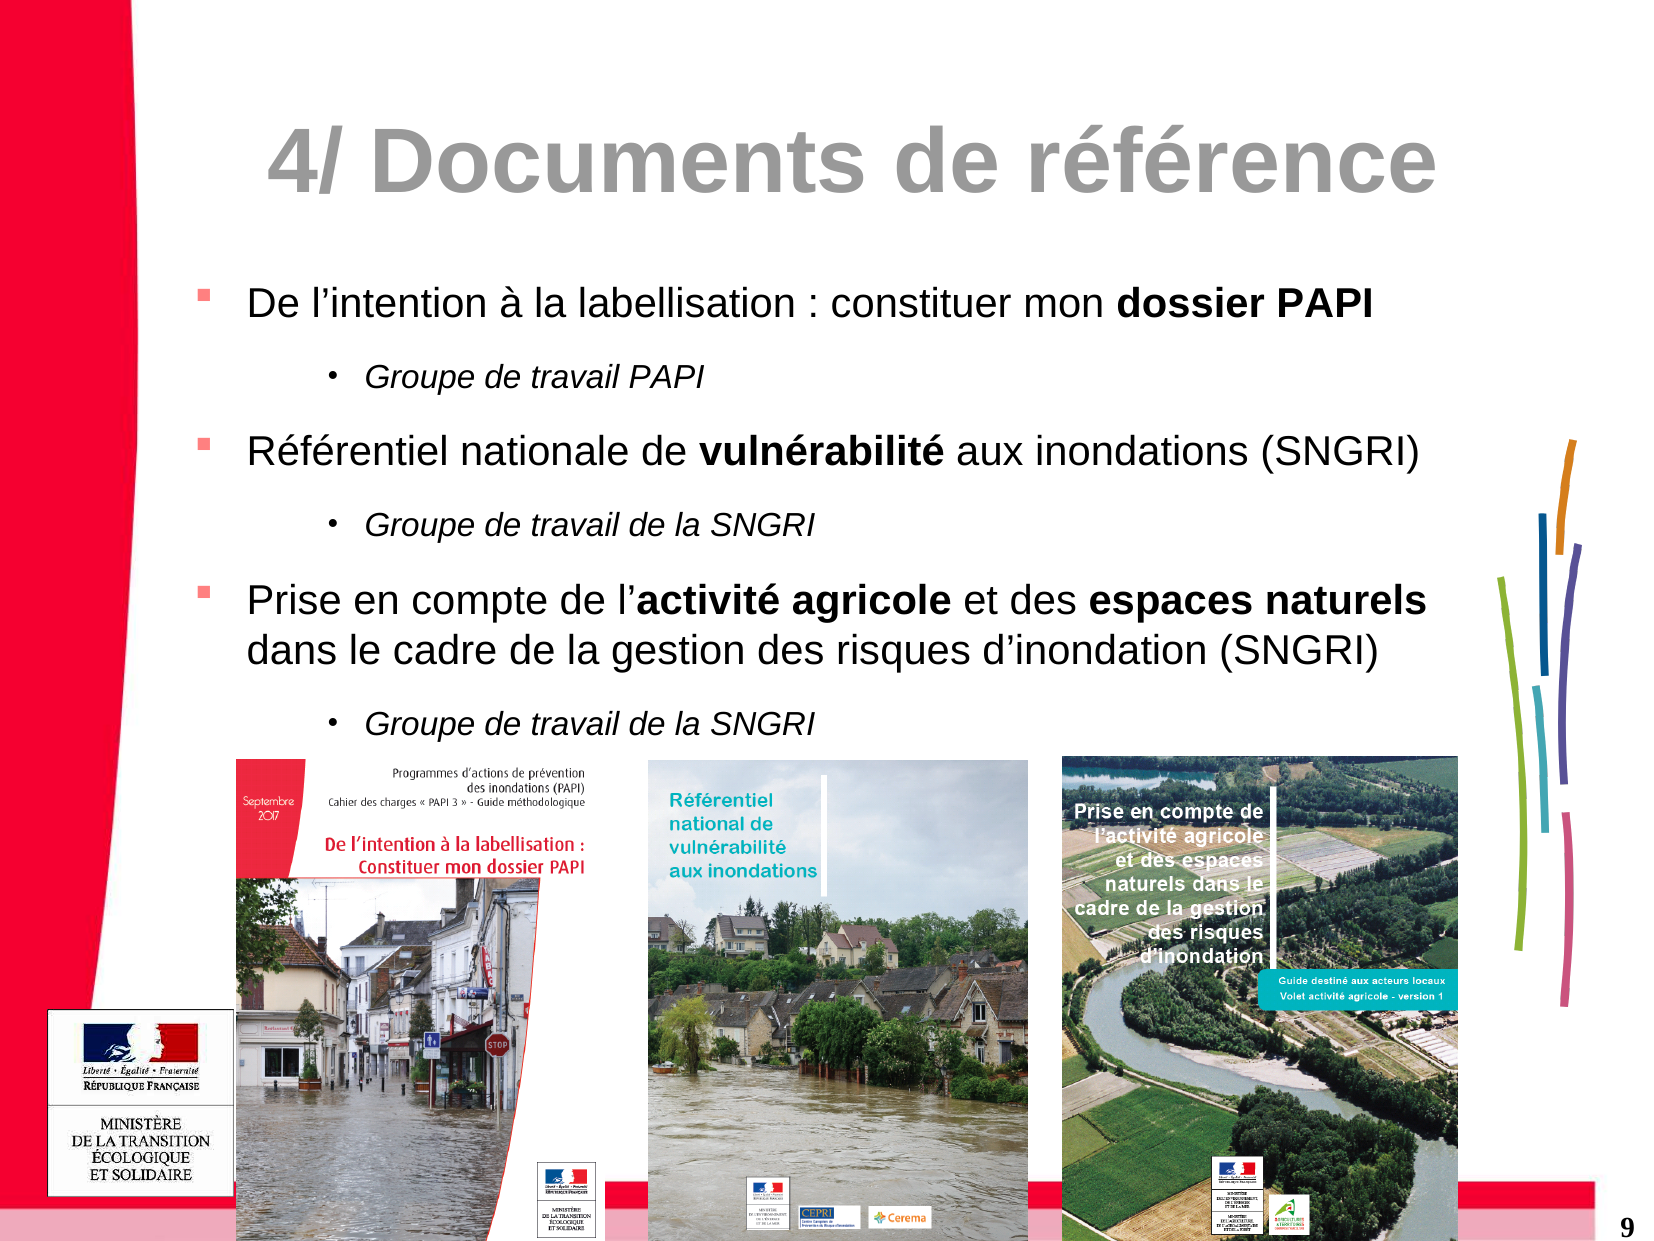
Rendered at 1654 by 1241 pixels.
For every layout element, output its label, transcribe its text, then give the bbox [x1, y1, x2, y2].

text_box <numéro> [1482, 1208, 1636, 1240]
picture [0, 0, 1654, 1241]
text_box De l’intention à la labellisation : constituer mon dossier PAPI Groupe de travail PAPI Référentiel nationale de vulnérabilité aux inondations (SNGRI) Groupe de travail de la SNGRI Prise en compte de l’activité agricole et des espaces naturels dans le cadre de la gestion des risques d’inondation (SNGRI) Groupe de travail de la SNGRI [177, 271, 1507, 1091]
text_box 4/ Documents de référence [136, 56, 1571, 249]
